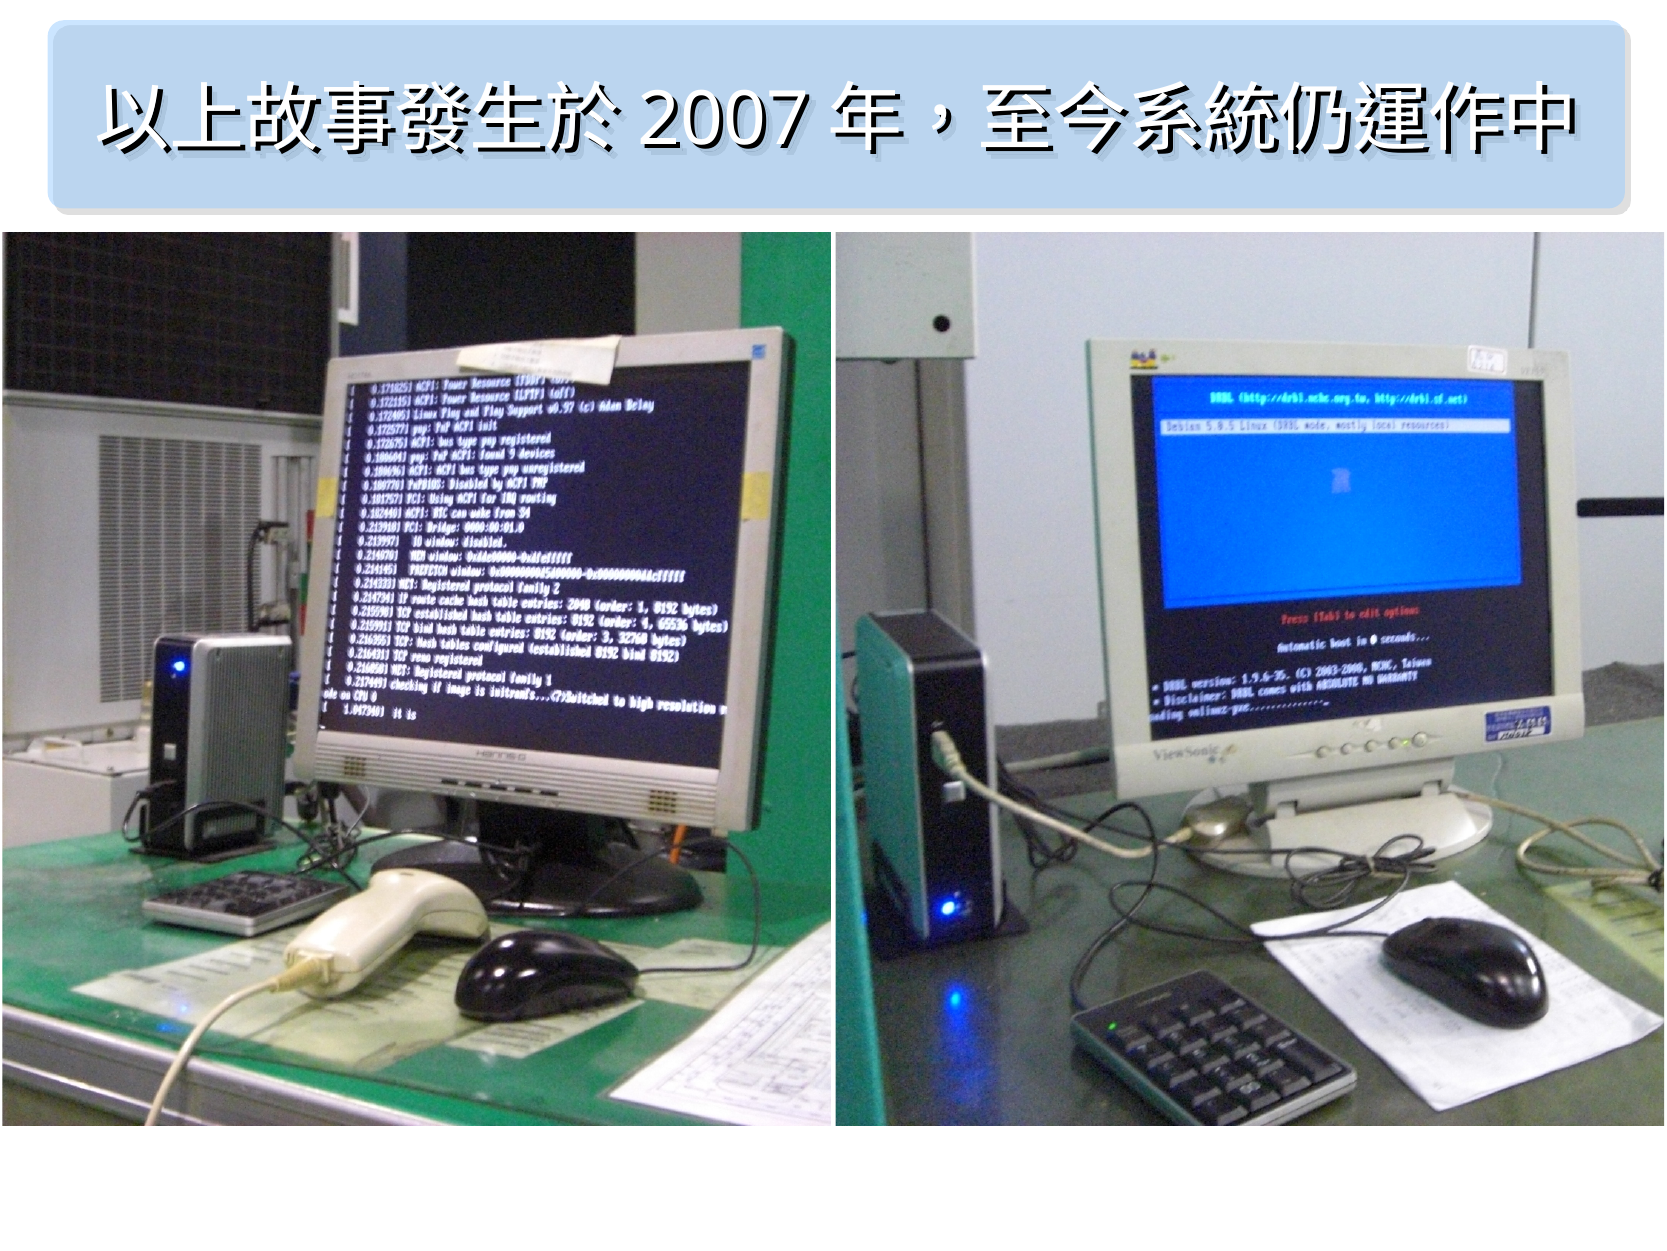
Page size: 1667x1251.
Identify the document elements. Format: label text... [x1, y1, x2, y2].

picture [835, 232, 1665, 1126]
picture [2, 232, 831, 1126]
text_box 以上故事發生於2007年，至今系統仍運作中 [47, 20, 1625, 209]
